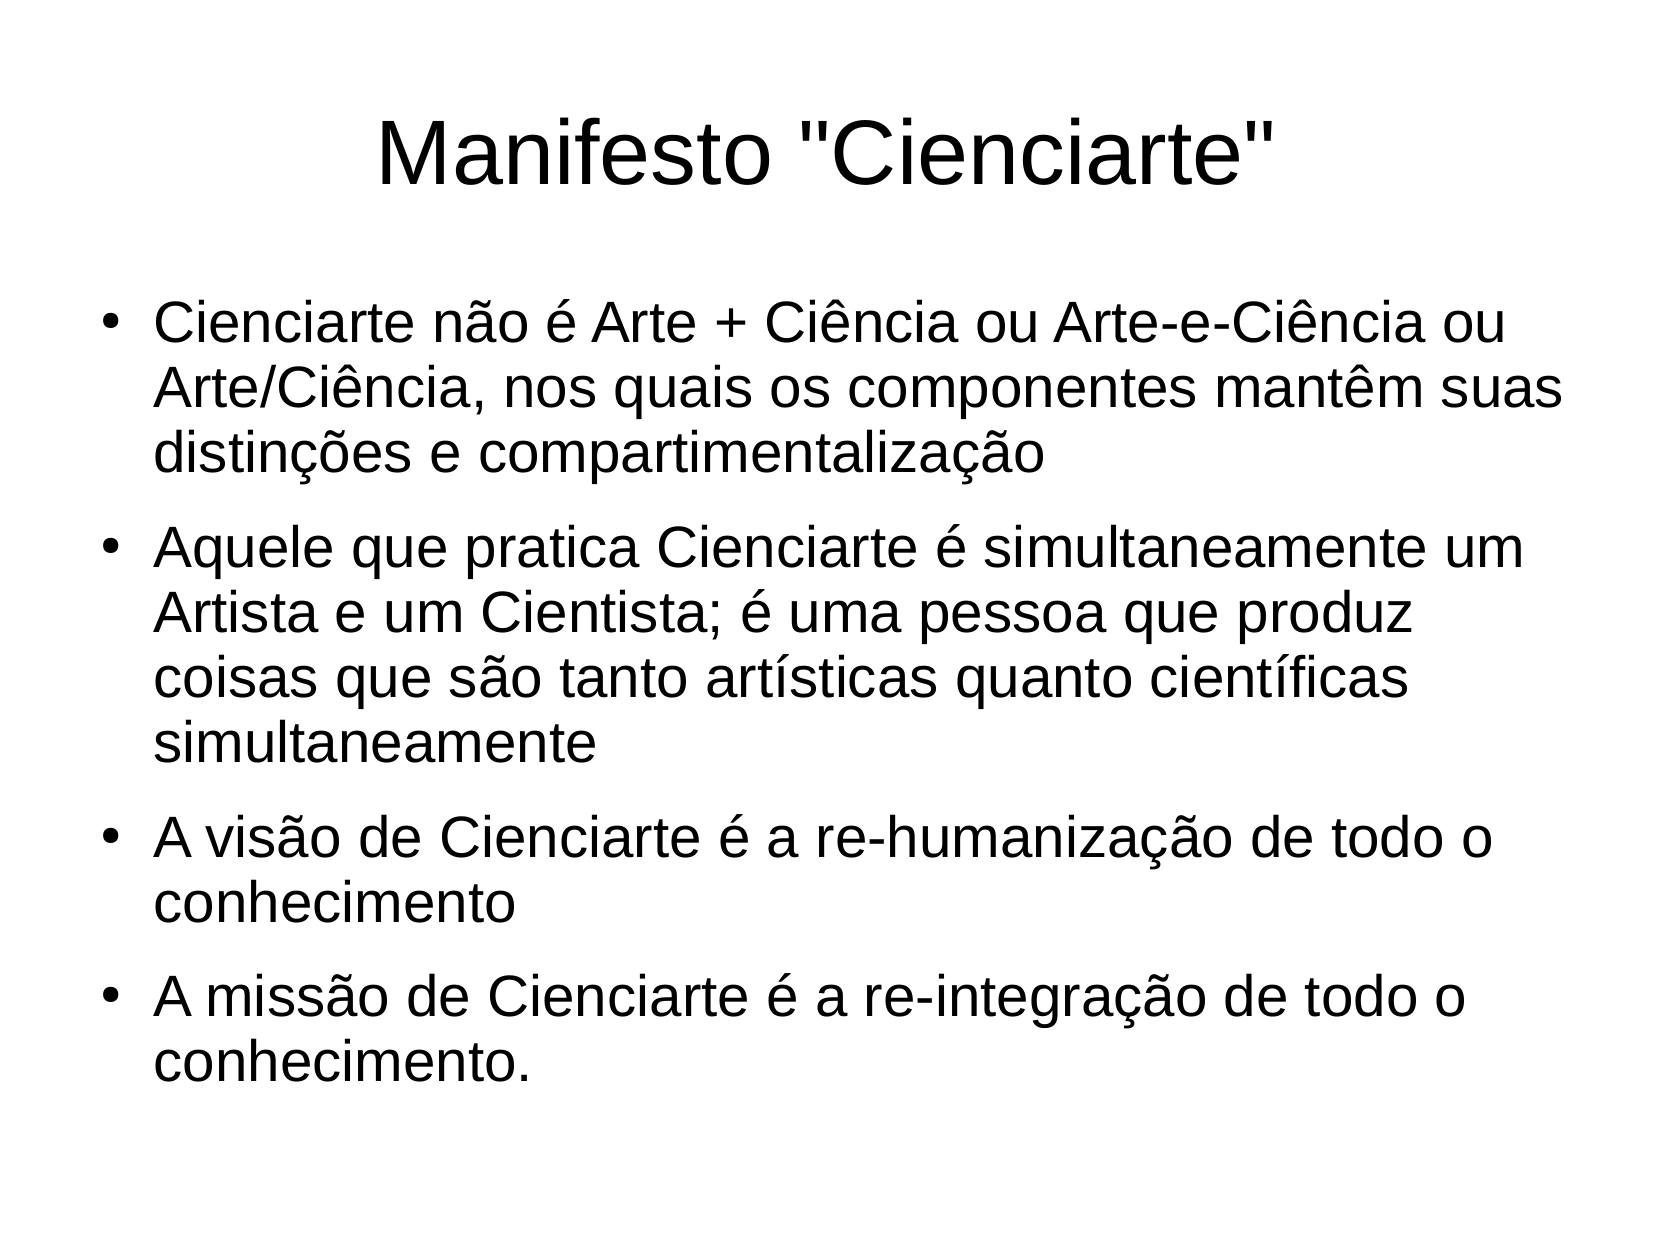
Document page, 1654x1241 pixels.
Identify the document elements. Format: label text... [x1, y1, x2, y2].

list Cienciarte não é Arte + Ciência ou Arte-e-Ciência ou Arte/Ciência, nos quais os componentes mantêm suas distinções e compartimentalização Aquele que pratica Cienciarte é simultaneamente um Artista e um Cientista; é uma pessoa que produz coisas que são tanto artísticas quanto científicas simultaneamente A visão de Cienciarte é a re-humanização de todo o conhecimento A missão de Cienciarte é a re-integração de todo o conhecimento. [82, 290, 1571, 1095]
title Manifesto "Cienciarte" [82, 49, 1571, 257]
